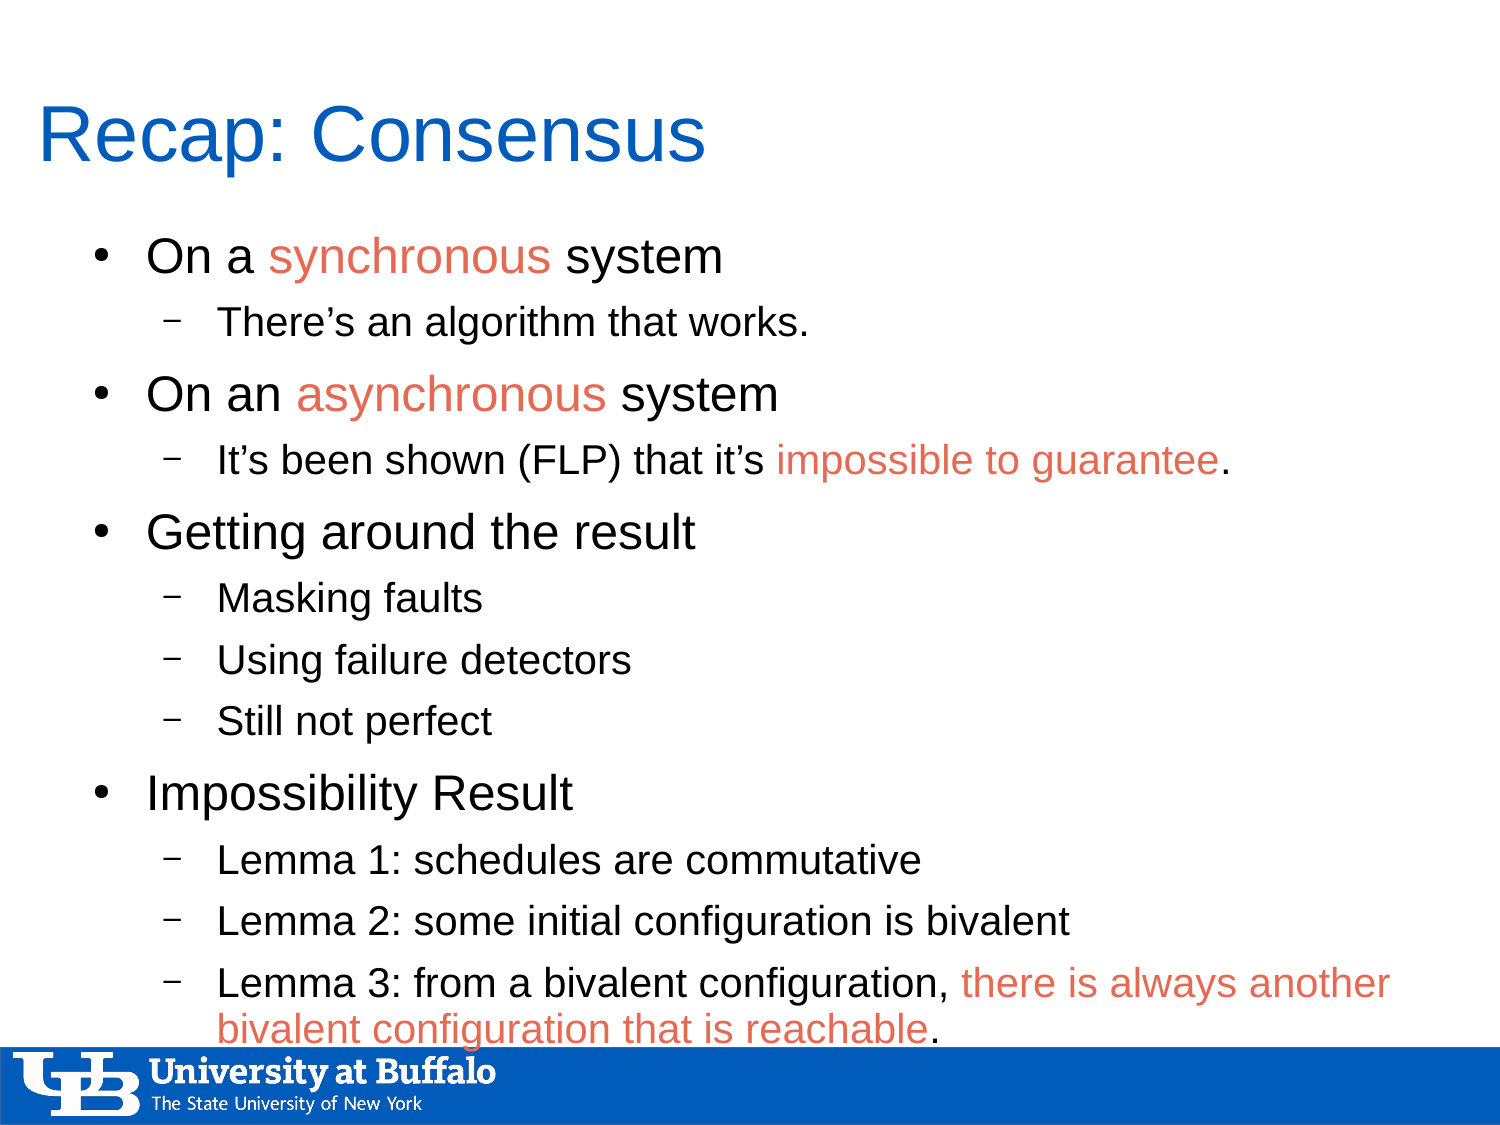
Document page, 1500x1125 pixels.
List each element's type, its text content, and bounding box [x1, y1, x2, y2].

title Recap: Consensus [37, 40, 1388, 228]
list On a synchronous system There’s an algorithm that works. On an asynchronous system It’s been shown (FLP) that it’s impossible to guarantee. Getting around the result Masking faults Using failure detectors Still not perfect Impossibility Result Lemma 1: schedules are commutative Lemma 2: some initial configuration is bivalent Lemma 3: from a bivalent configuration, there is always another bivalent configuration that is reachable. [75, 227, 1425, 881]
picture [13, 1052, 496, 1116]
